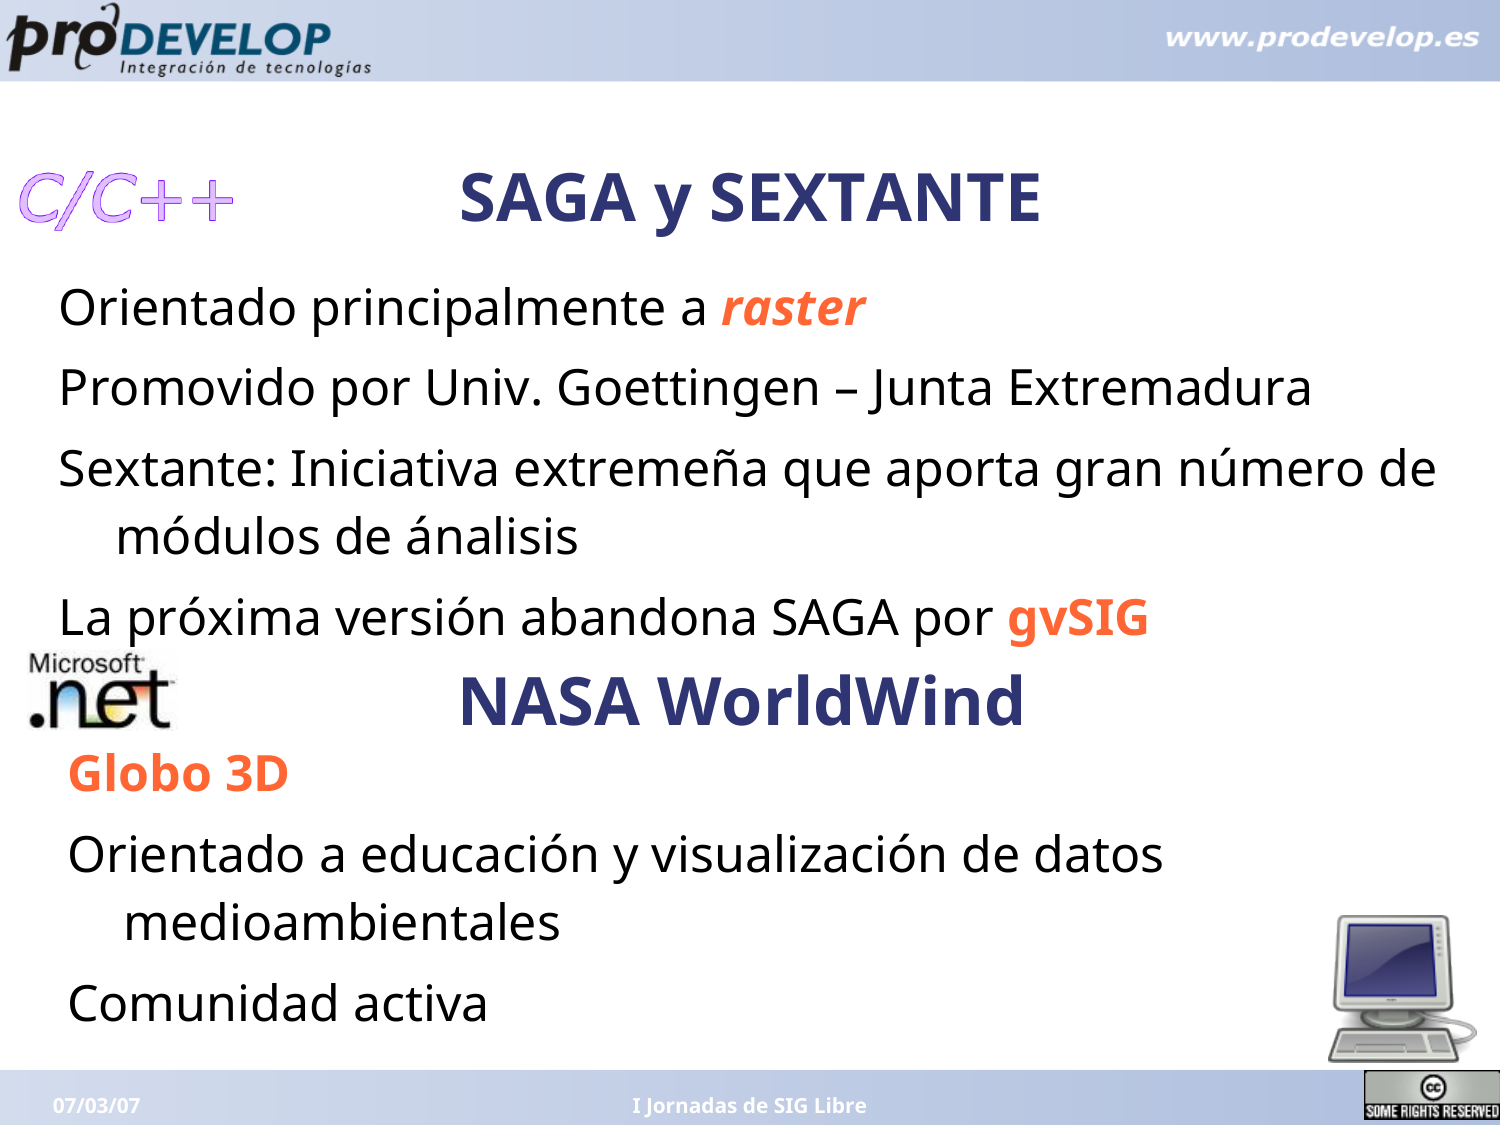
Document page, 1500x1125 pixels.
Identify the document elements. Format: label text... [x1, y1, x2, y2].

title SAGA y SEXTANTE [76, 109, 1427, 271]
list Globo 3D Orientado a educación y visualización de datos medioambientales Comunidad activa [67, 738, 1418, 1045]
list Orientado principalmente a raster Promovido por Univ. Goettingen – Junta Extremadura Sextante: Iniciativa extremeña que aporta gran número de módulos de ánalisis La próxima versión abandona SAGA por gvSIG [59, 271, 1469, 594]
title NASA WorldWind [67, 612, 1418, 738]
picture [0, 0, 1500, 1125]
